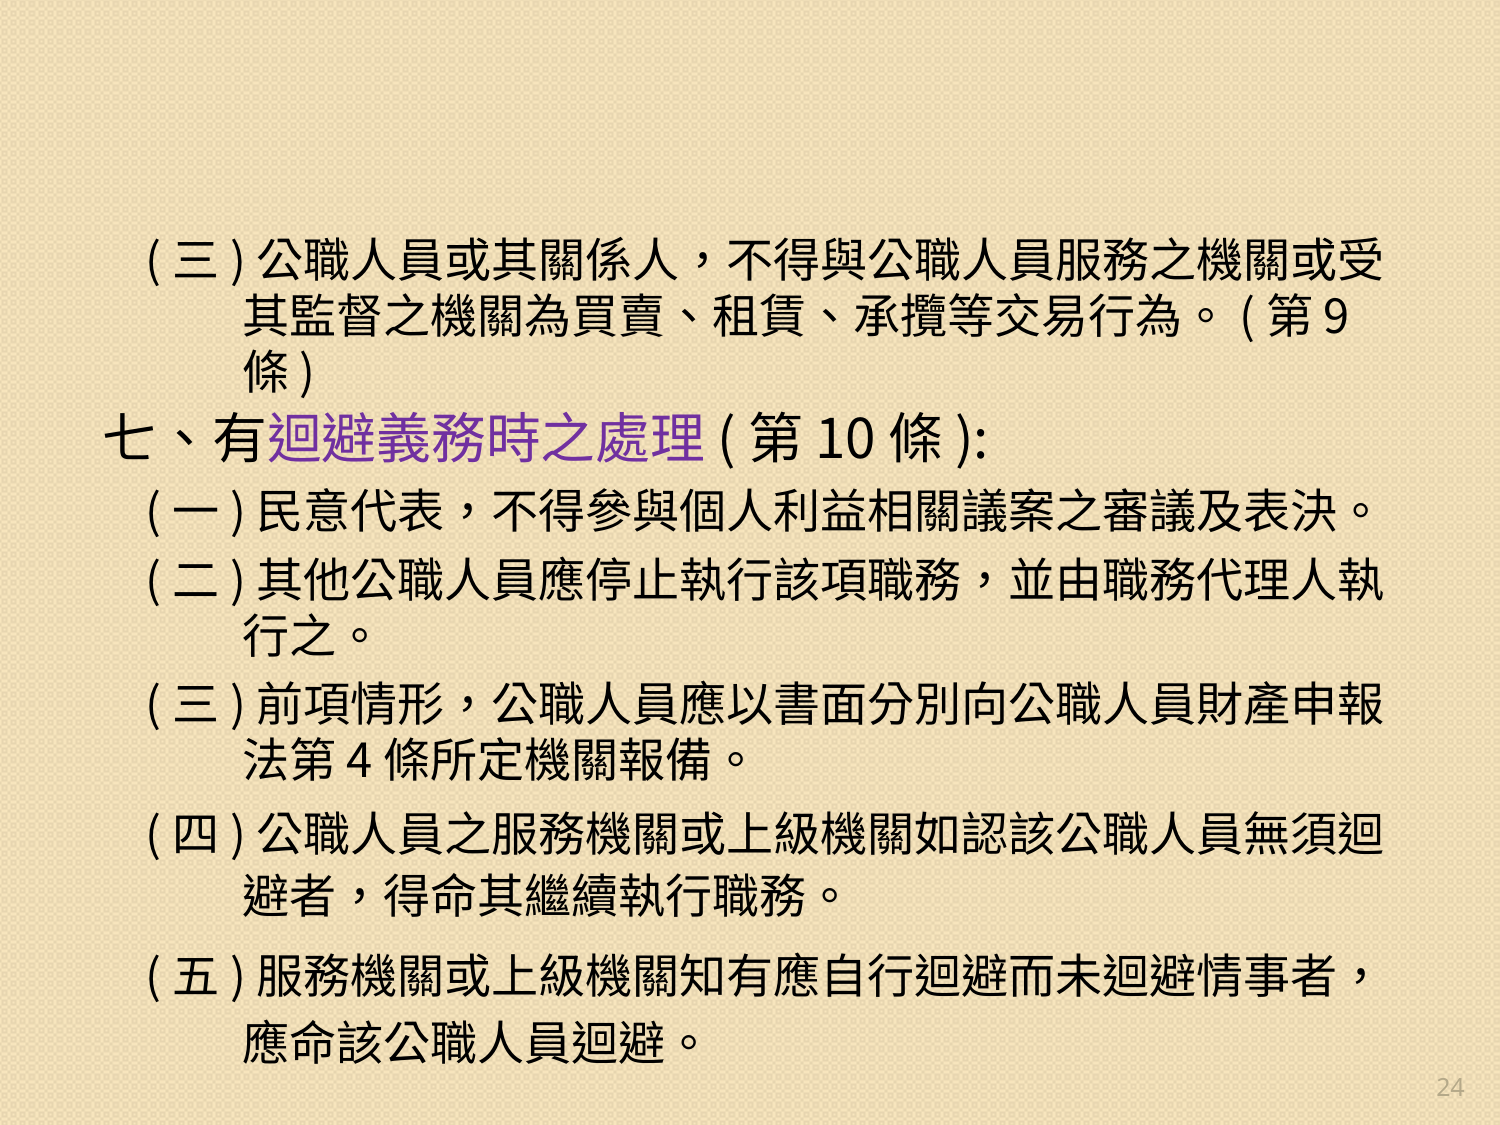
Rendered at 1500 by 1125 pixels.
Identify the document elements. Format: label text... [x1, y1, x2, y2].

picture [0, 0, 1500, 1125]
list (三)公職人員或其關係人，不得與公職人員服務之機關或受其監督之機關為買賣、租賃、承攬等交易行為。(第9條) 七、有迴避義務時之處理(第10條): (一)民意代表，不得參與個人利益相關議案之審議及表決。 (二)其他公職人員應停止執行該項職務，並由職務代理人執行之。 (三)前項情形，公職人員應以書面分別向公職人員財產申報法第4條所定機關報備。 (四)公職人員之服務機關或上級機關如認該公職人員無須迴避者，得命其繼續執行職務。 (五)服務機關或上級機關知有應自行迴避而未迴避情事者，應命該公職人員迴避。 [75, 222, 1413, 1125]
slide_number <編號> [1413, 1034, 1488, 1113]
